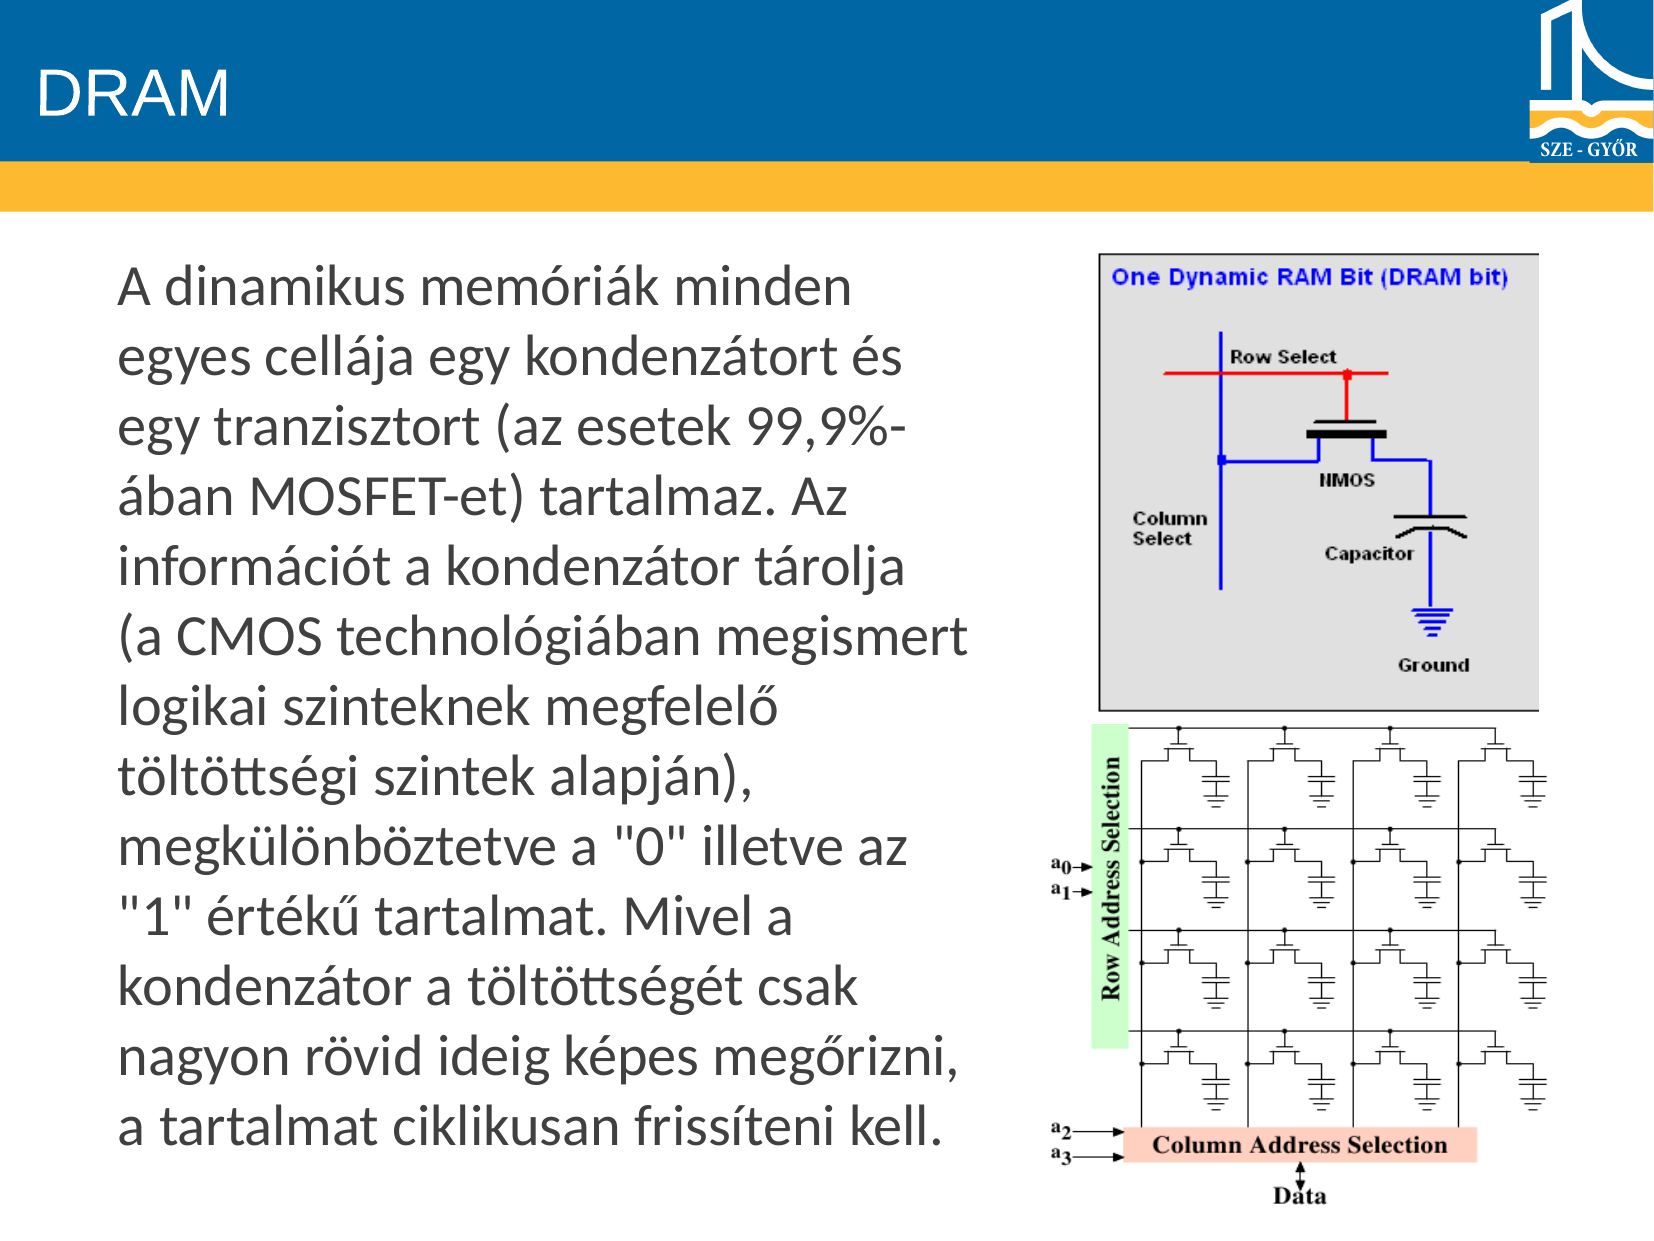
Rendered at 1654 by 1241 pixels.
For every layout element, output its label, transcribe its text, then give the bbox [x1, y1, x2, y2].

picture [1529, 0, 1654, 163]
picture [1051, 237, 1548, 1205]
text_box A dinamikus memóriák minden egyes cellája egy kondenzátort és egy tranzisztort (az esetek 99,9%-ában MOSFET-et) tartalmaz. Az információt a kondenzátor tárolja (a CMOS technológiában megismert logikai szinteknek megfelelő töltöttségi szintek alapján), megkülönböztetve a "0" illetve az "1" értékű tartalmat. Mivel a kondenzátor a töltöttségét csak nagyon rövid ideig képes megőrizni, a tartalmat ciklikusan frissíteni kell. [82, 247, 981, 1198]
text_box DRAM [34, 48, 1524, 144]
